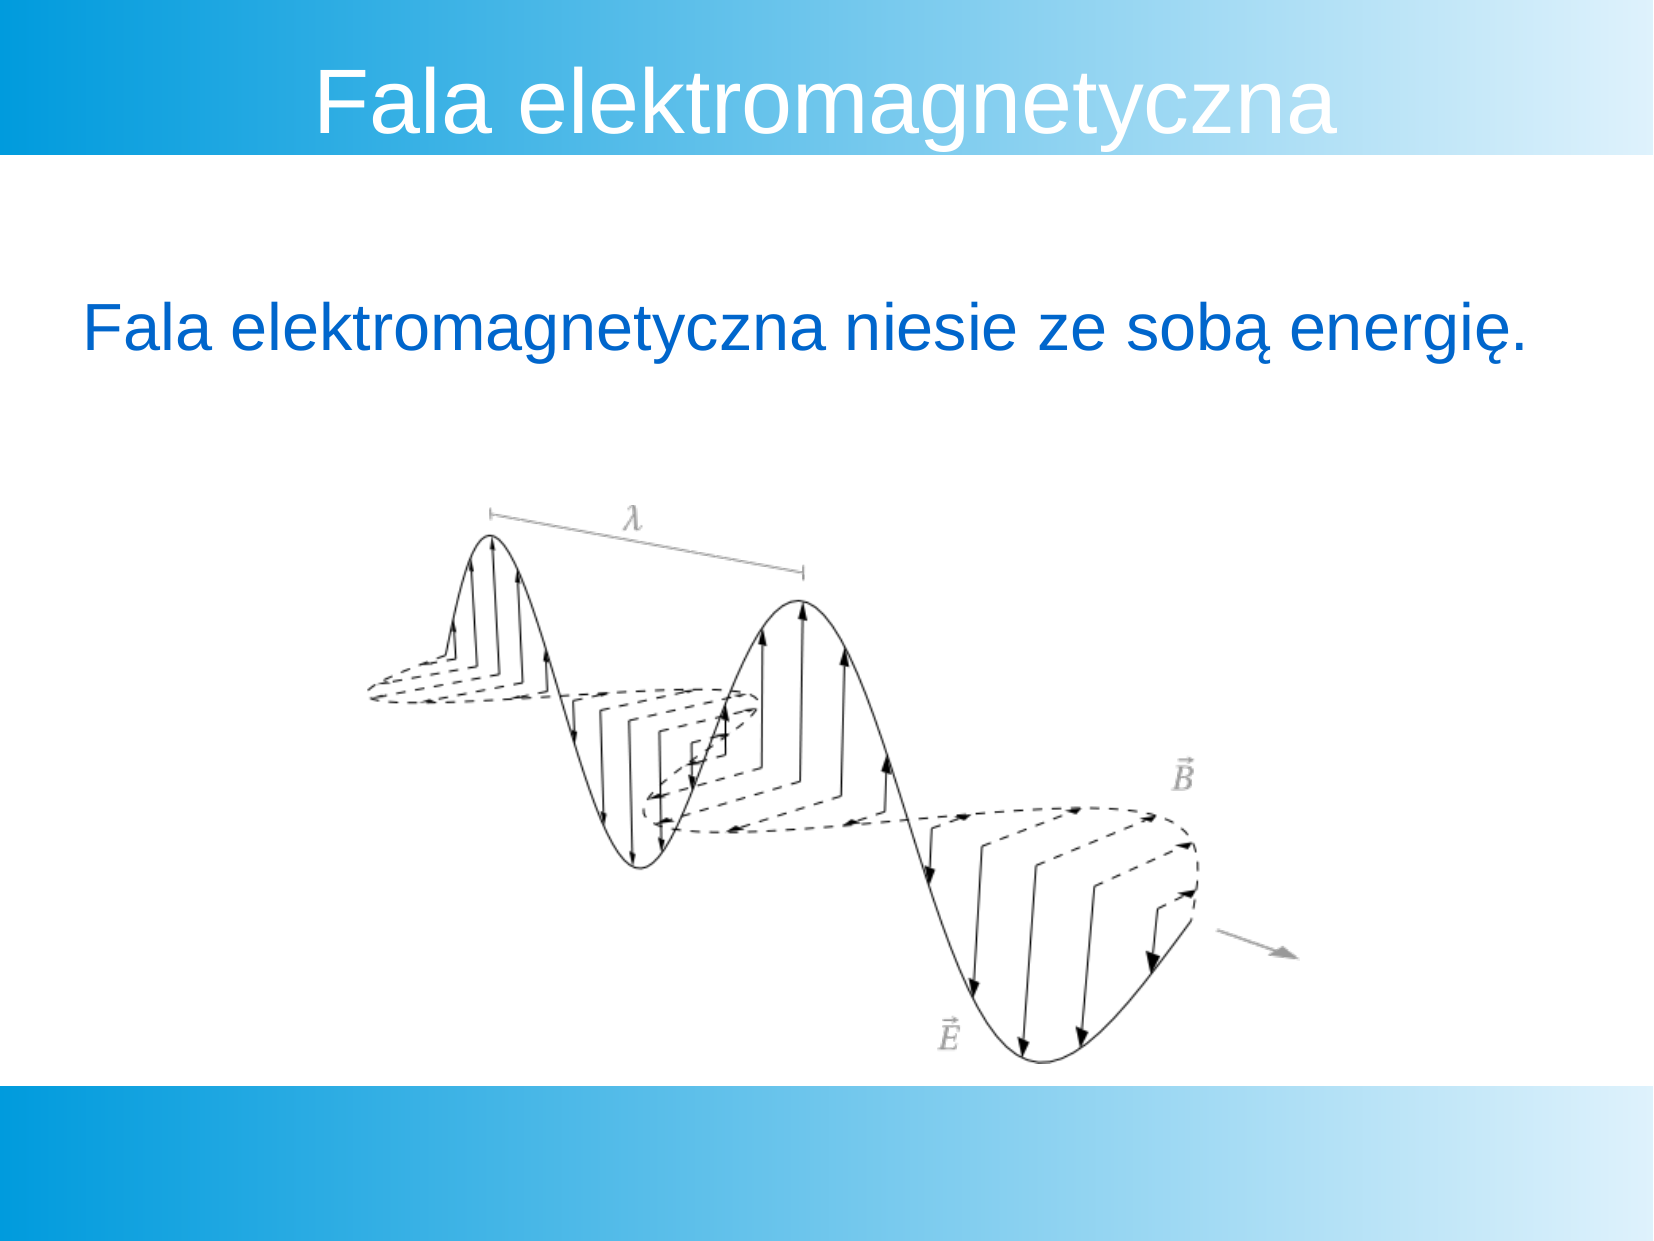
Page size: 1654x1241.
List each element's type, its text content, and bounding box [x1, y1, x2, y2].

list Fala elektromagnetyczna niesie ze sobą energię. [82, 290, 1571, 634]
picture [366, 505, 1300, 1064]
title Fala elektromagnetyczna [82, 49, 1571, 155]
